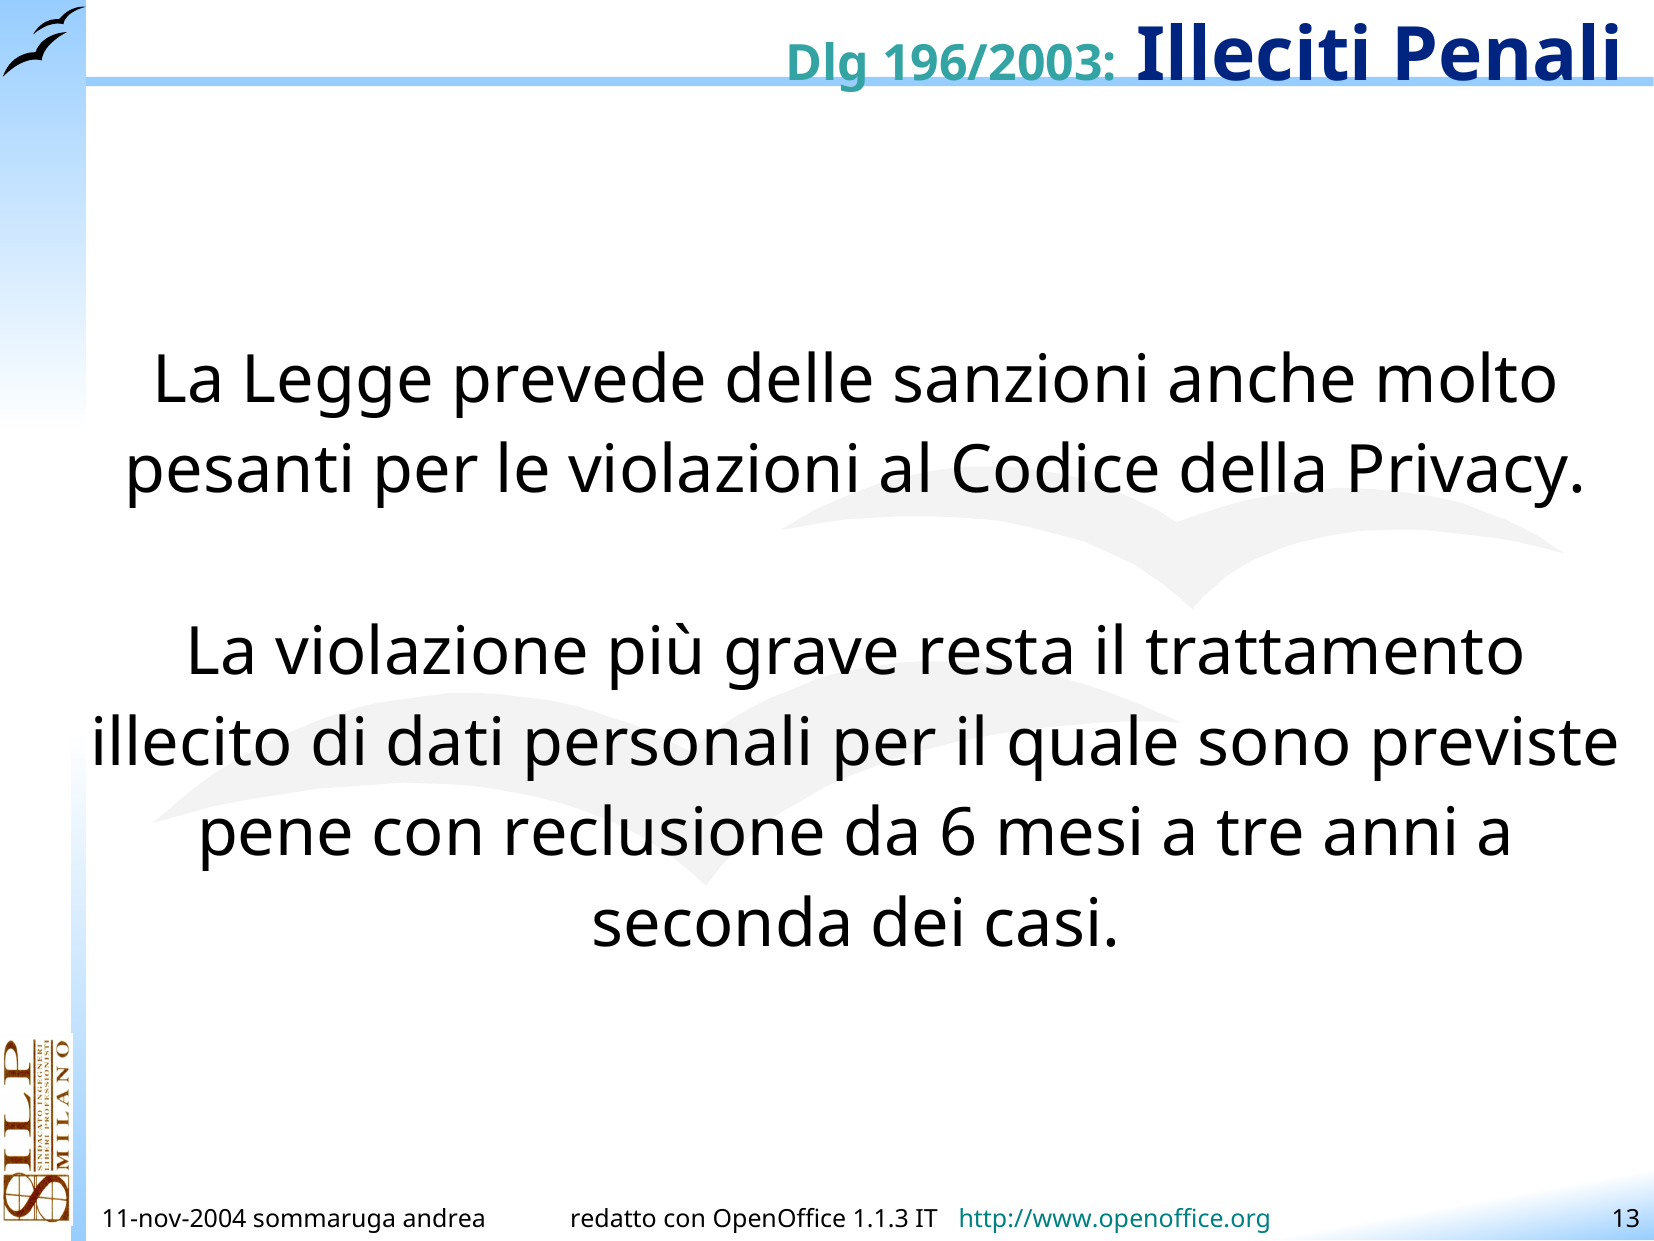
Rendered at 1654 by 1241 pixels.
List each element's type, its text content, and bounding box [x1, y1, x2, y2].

picture [0, 1033, 73, 1226]
subtitle La Legge prevede delle sanzioni anche molto pesanti per le violazioni al Codice della Privacy. La violazione più grave resta il trattamento illecito di dati personali per il quale sono previste pene con reclusione da 6 mesi a tre anni a seconda dei casi. [85, 134, 1628, 1163]
title Dlg 196/2003: Illeciti Penali [85, 0, 1654, 104]
